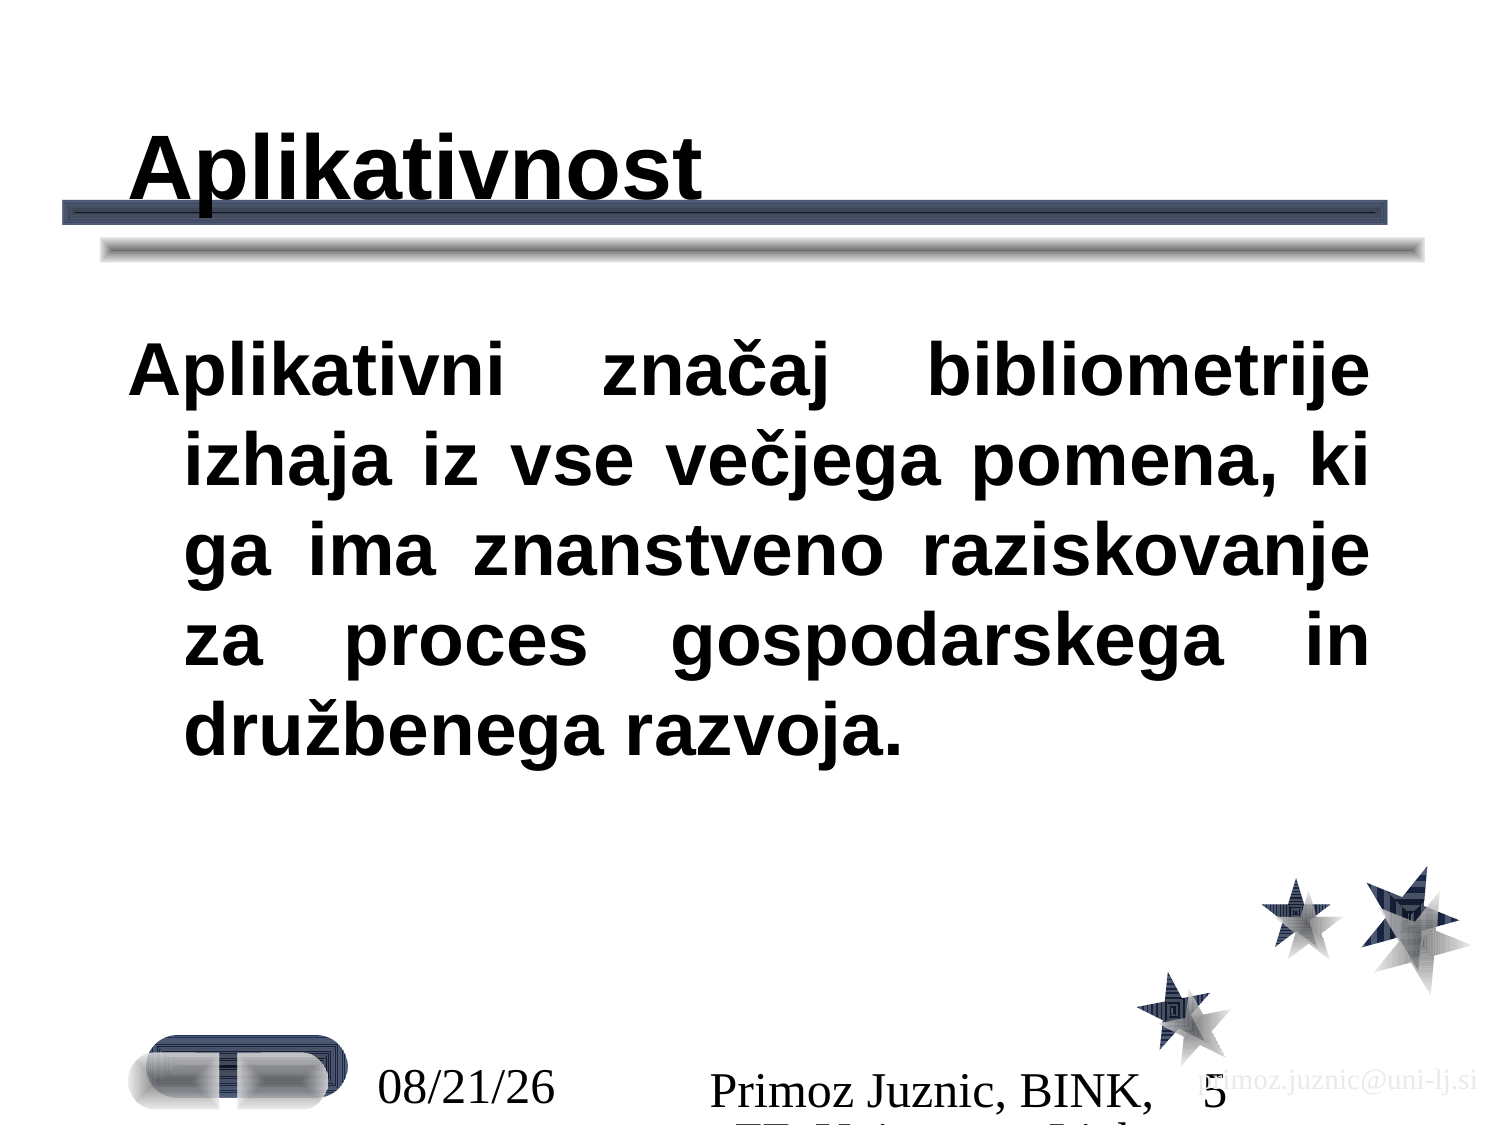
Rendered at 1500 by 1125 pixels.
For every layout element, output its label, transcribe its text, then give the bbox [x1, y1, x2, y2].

list Aplikativni značaj bibliometrije izhaja iz vse večjega pomena, ki ga ima znanstveno raziskovanje za proces gospodarskega in družbenega razvoja. [112, 312, 1388, 988]
title Aplikativnost [112, 37, 1388, 225]
